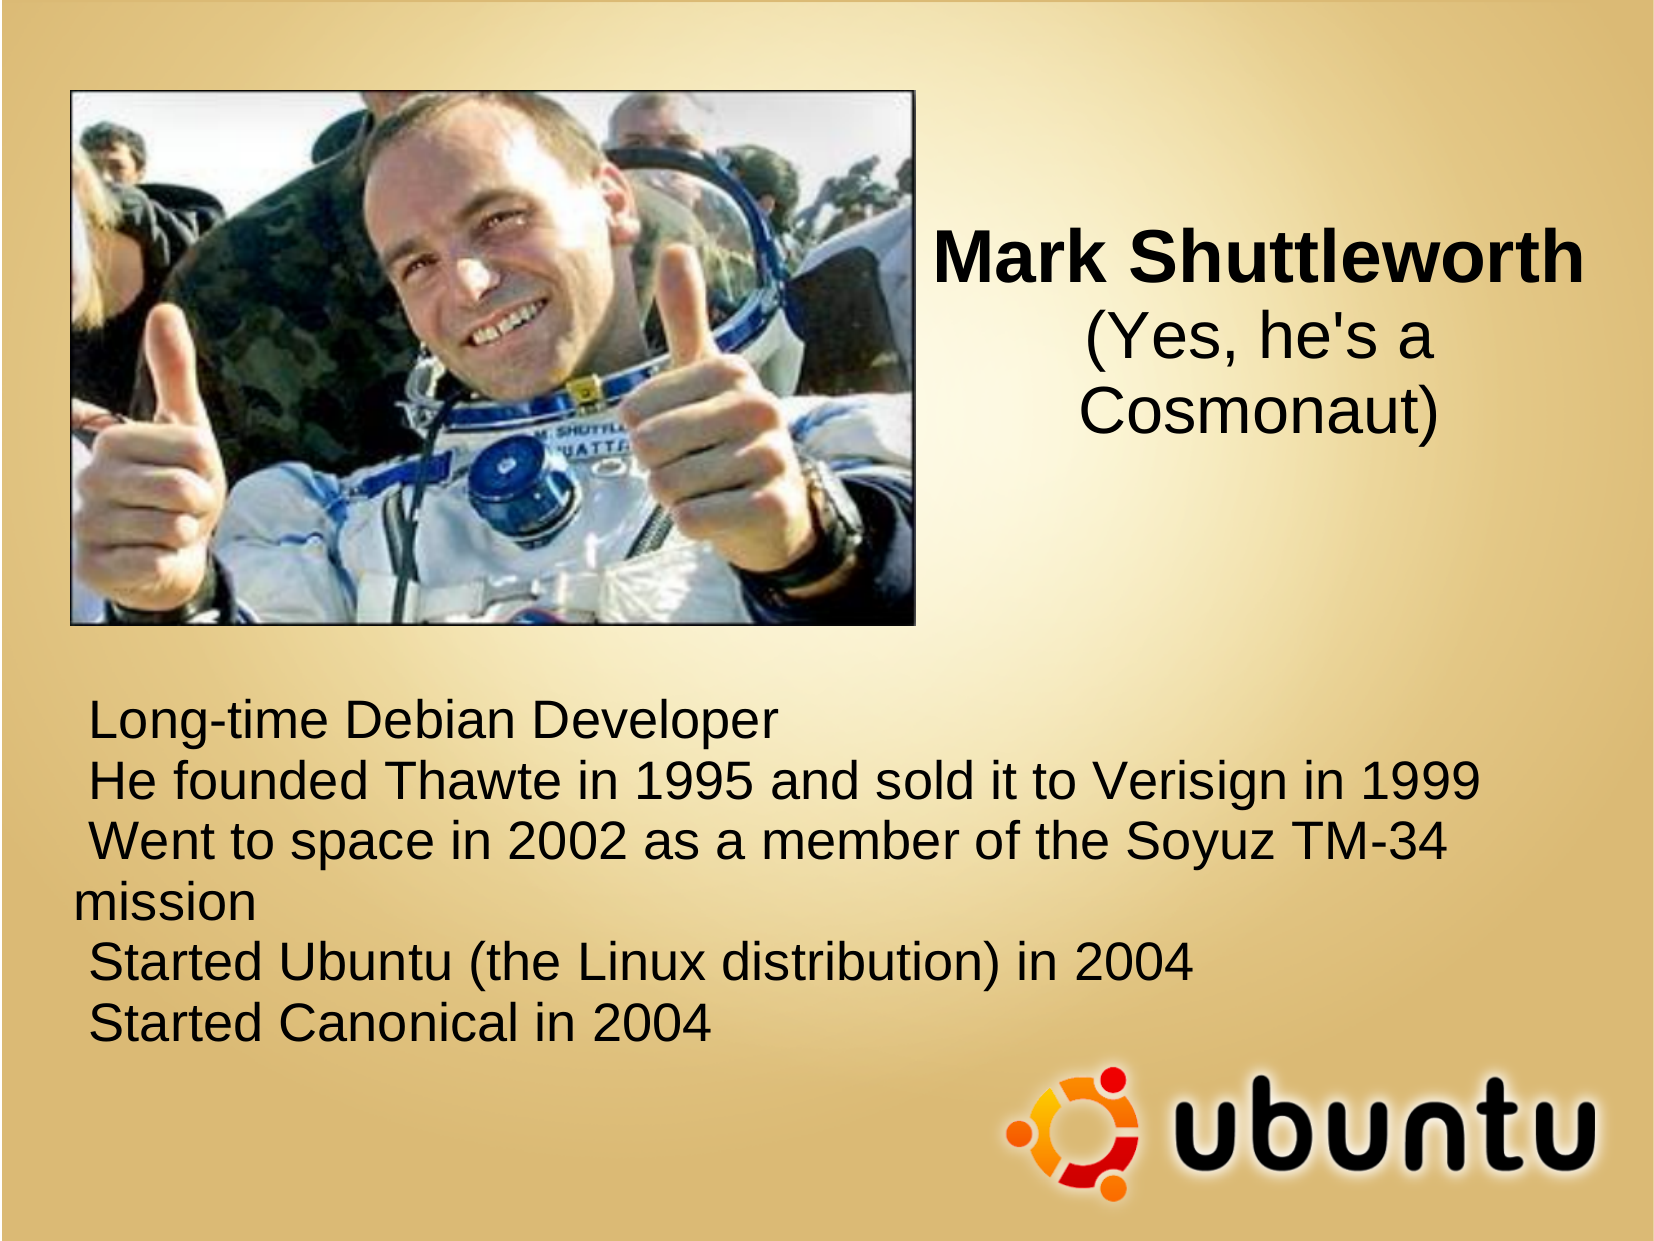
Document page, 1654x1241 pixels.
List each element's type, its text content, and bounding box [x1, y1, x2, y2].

text_box Mark Shuttleworth (Yes, he's a Cosmonaut) [895, 206, 1625, 573]
text_box Long-time Debian Developer He founded Thawte in 1995 and sold it to Verisign in 1999 Went to space in 2002 as a member of the Soyuz TM-34 mission Started Ubuntu (the Linux distribution) in 2004 Started Canonical in 2004 [59, 682, 1625, 1101]
picture [2, 0, 1654, 1241]
